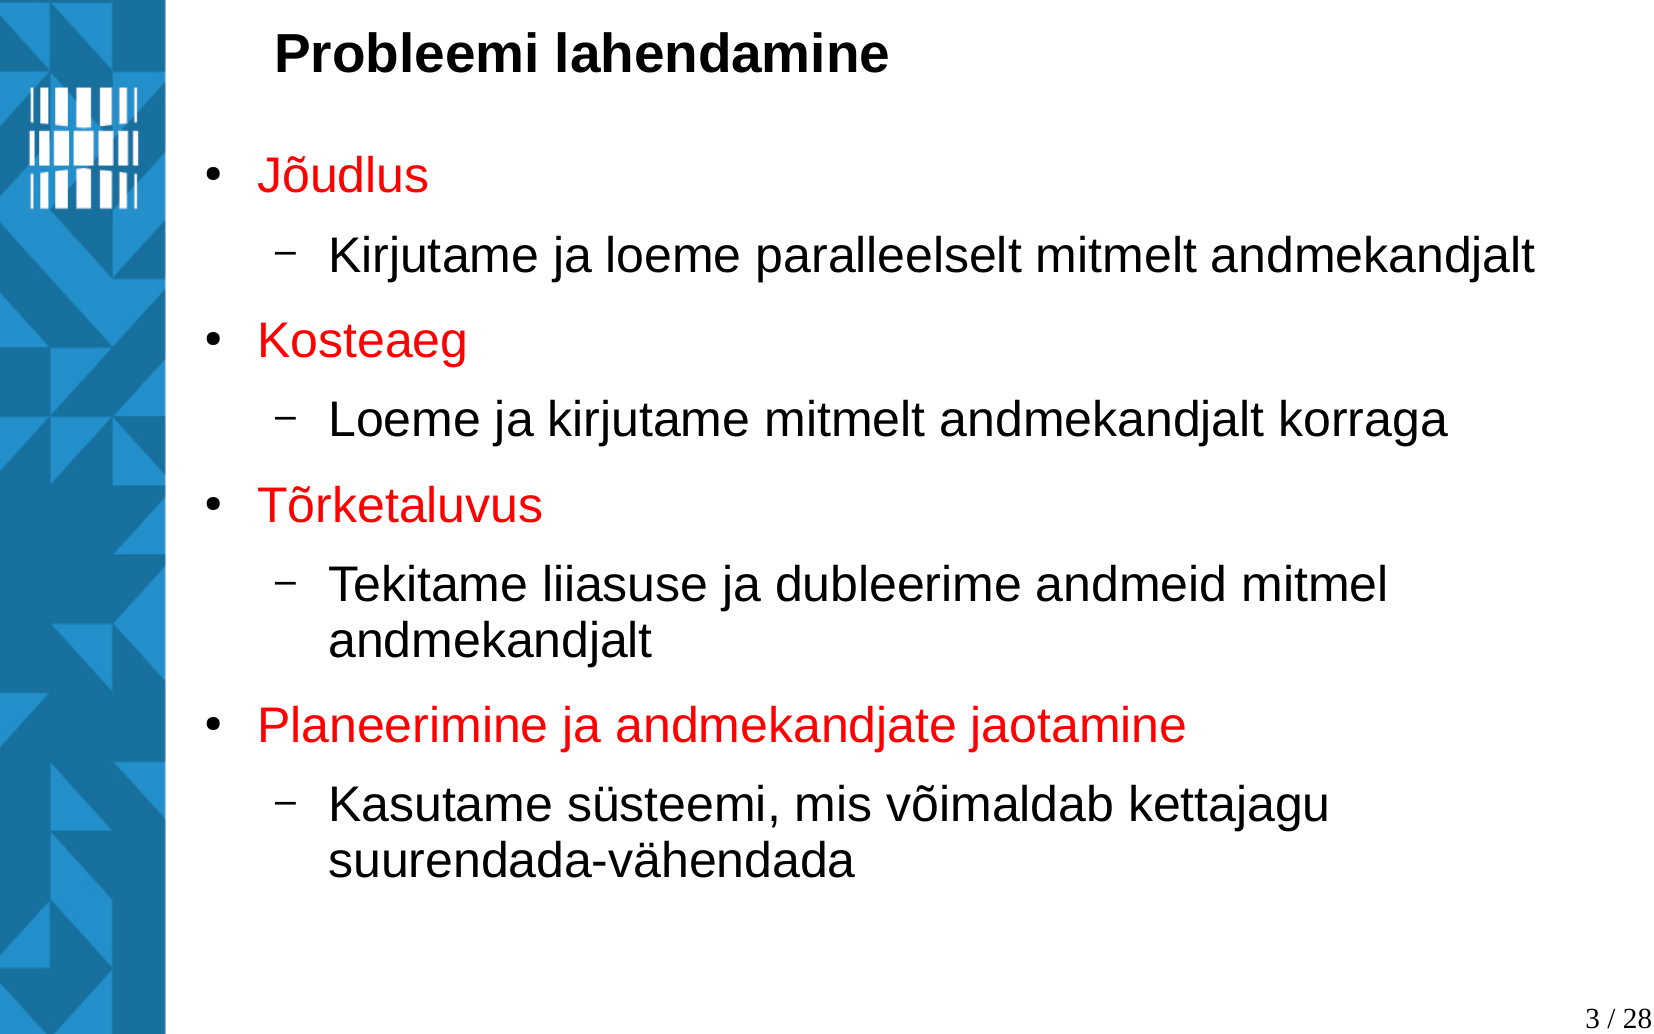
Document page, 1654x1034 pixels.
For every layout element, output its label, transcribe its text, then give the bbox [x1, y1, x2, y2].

title Probleemi lahendamine [274, 11, 1654, 95]
list Jõudlus Kirjutame ja loeme paralleelselt mitmelt andmekandjalt Kosteaeg Loeme ja kirjutame mitmelt andmekandjalt korraga Tõrketaluvus Tekitame liiasuse ja dubleerime andmeid mitmel andmekandjalt Planeerimine ja andmekandjate jaotamine Kasutame süsteemi, mis võimaldab kettajagu suurendada-vähendada [186, 147, 1619, 891]
